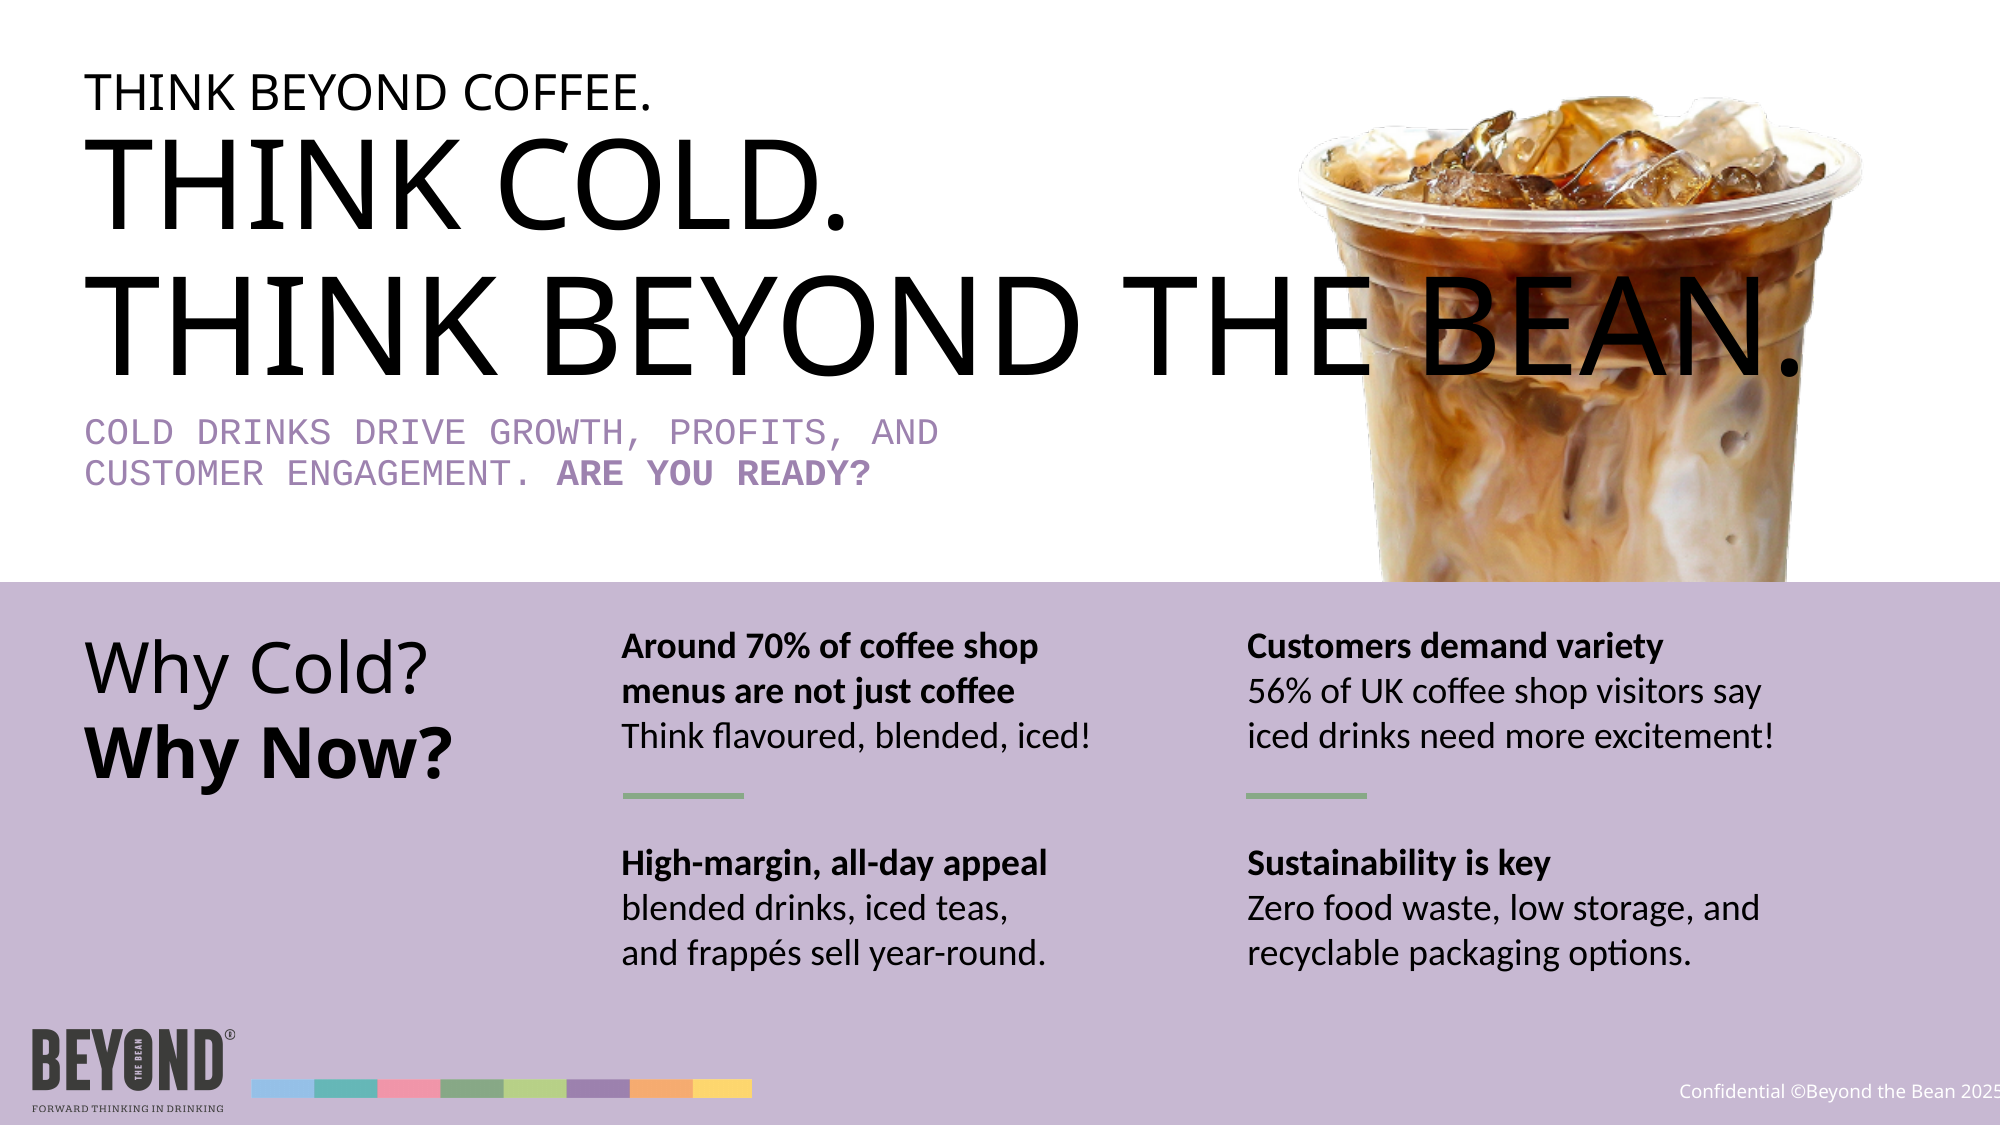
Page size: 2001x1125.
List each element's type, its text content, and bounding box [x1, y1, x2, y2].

text_box Around 70% of coffee shop menus are not just coffee Think flavoured, blended, iced! [606, 613, 1123, 752]
picture [251, 1079, 752, 1098]
picture [1225, 68, 1931, 582]
text_box Customers demand variety 56% of UK coffee shop visitors say iced drinks need more excitement! [1232, 613, 1806, 759]
text_box [0, 582, 2000, 1125]
picture [23, 1021, 242, 1120]
text_box Confidential ©Beyond the Bean 2025 [1664, 1072, 2000, 1110]
text_box Cold Drinks drive growth, profits, and customer engagement. Are you ready? [69, 405, 1066, 484]
text_box Sustainability is key Zero food waste, low storage, and recyclable packaging options. [1232, 830, 1806, 975]
text_box Why Cold? Why Now? [69, 615, 470, 806]
text_box Think Beyond Coffee. Think Cold. Think Beyond The Bean. [69, 59, 1879, 430]
text_box High-margin, all-day appeal blended drinks, iced teas, and frappés sell year-round. [606, 830, 1153, 968]
